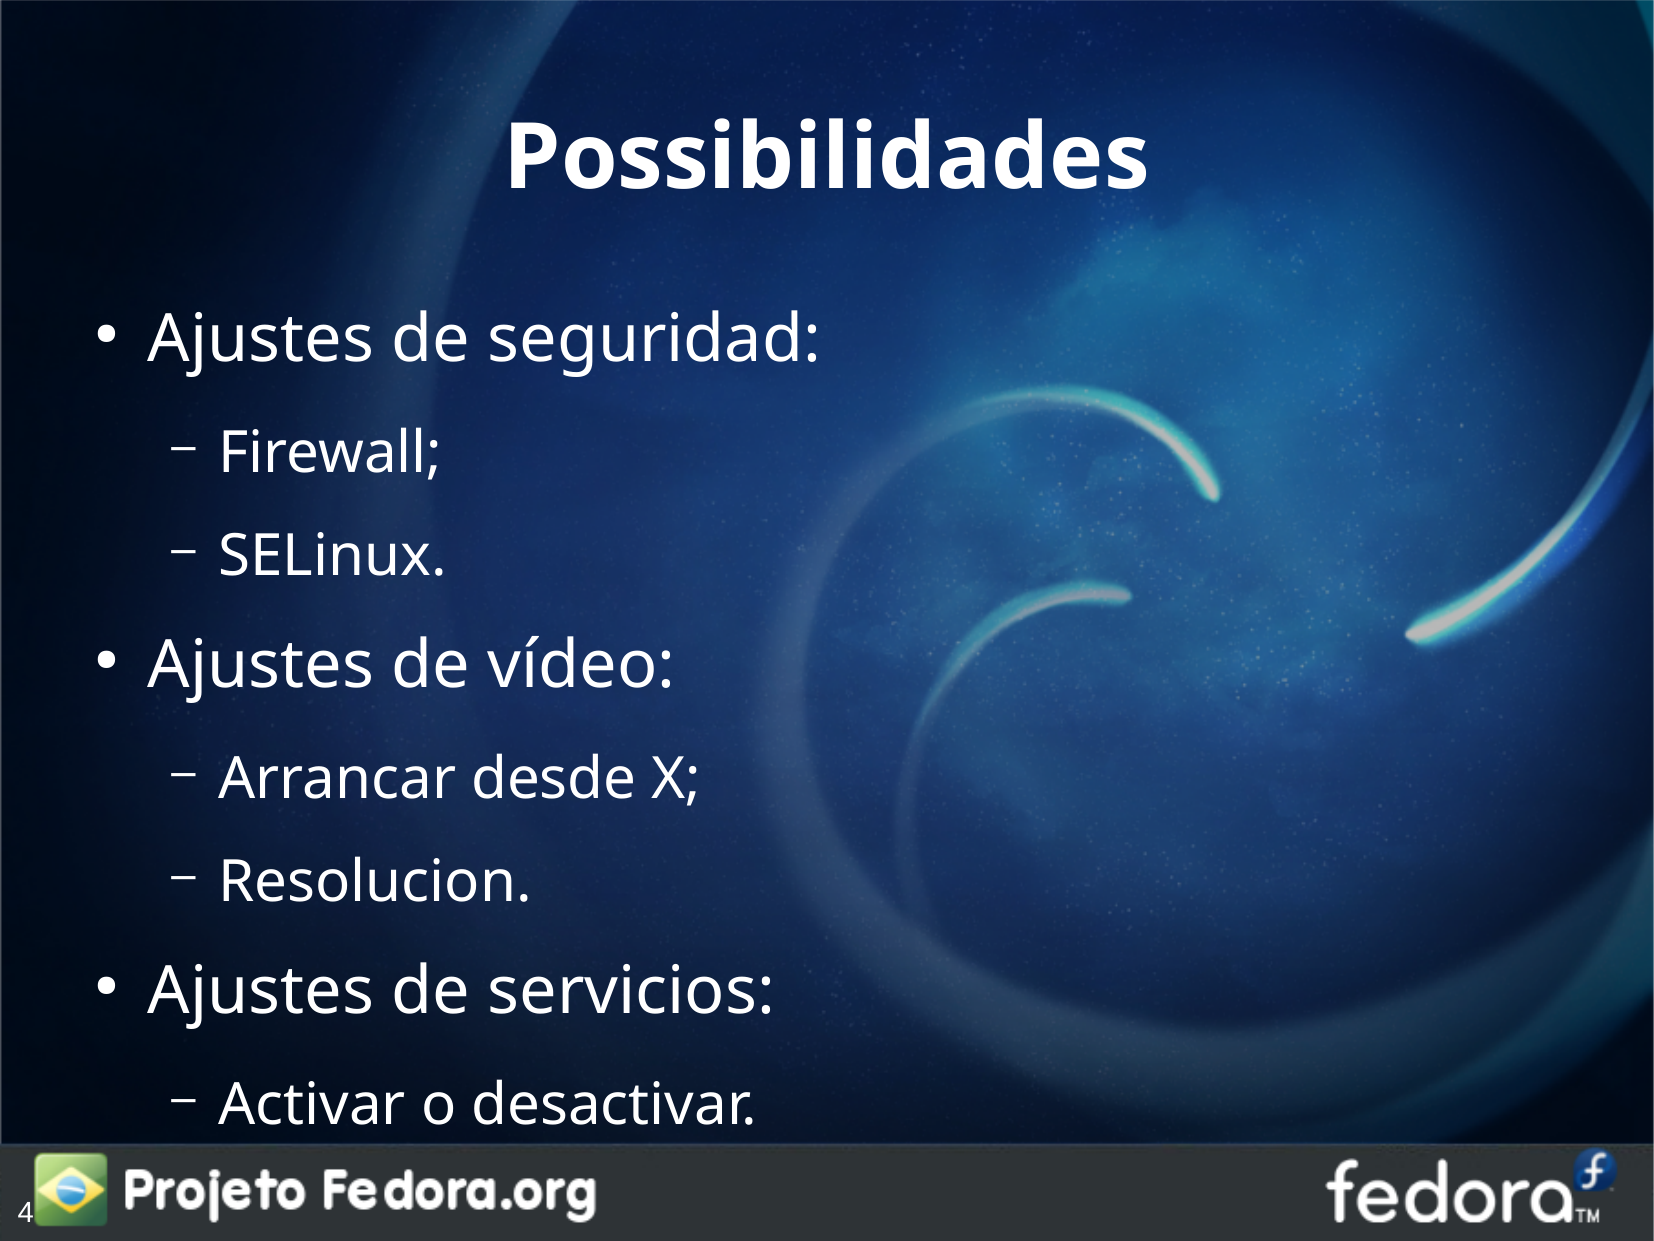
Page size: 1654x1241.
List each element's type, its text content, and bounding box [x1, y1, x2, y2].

list Ajustes de seguridad: Firewall; SELinux. Ajustes de vídeo: Arrancar desde X; Resolucion. Ajustes de servicios: Activar o desactivar. [76, 290, 1565, 1123]
title Possibilidades [82, 49, 1571, 257]
picture [0, 0, 1654, 1241]
